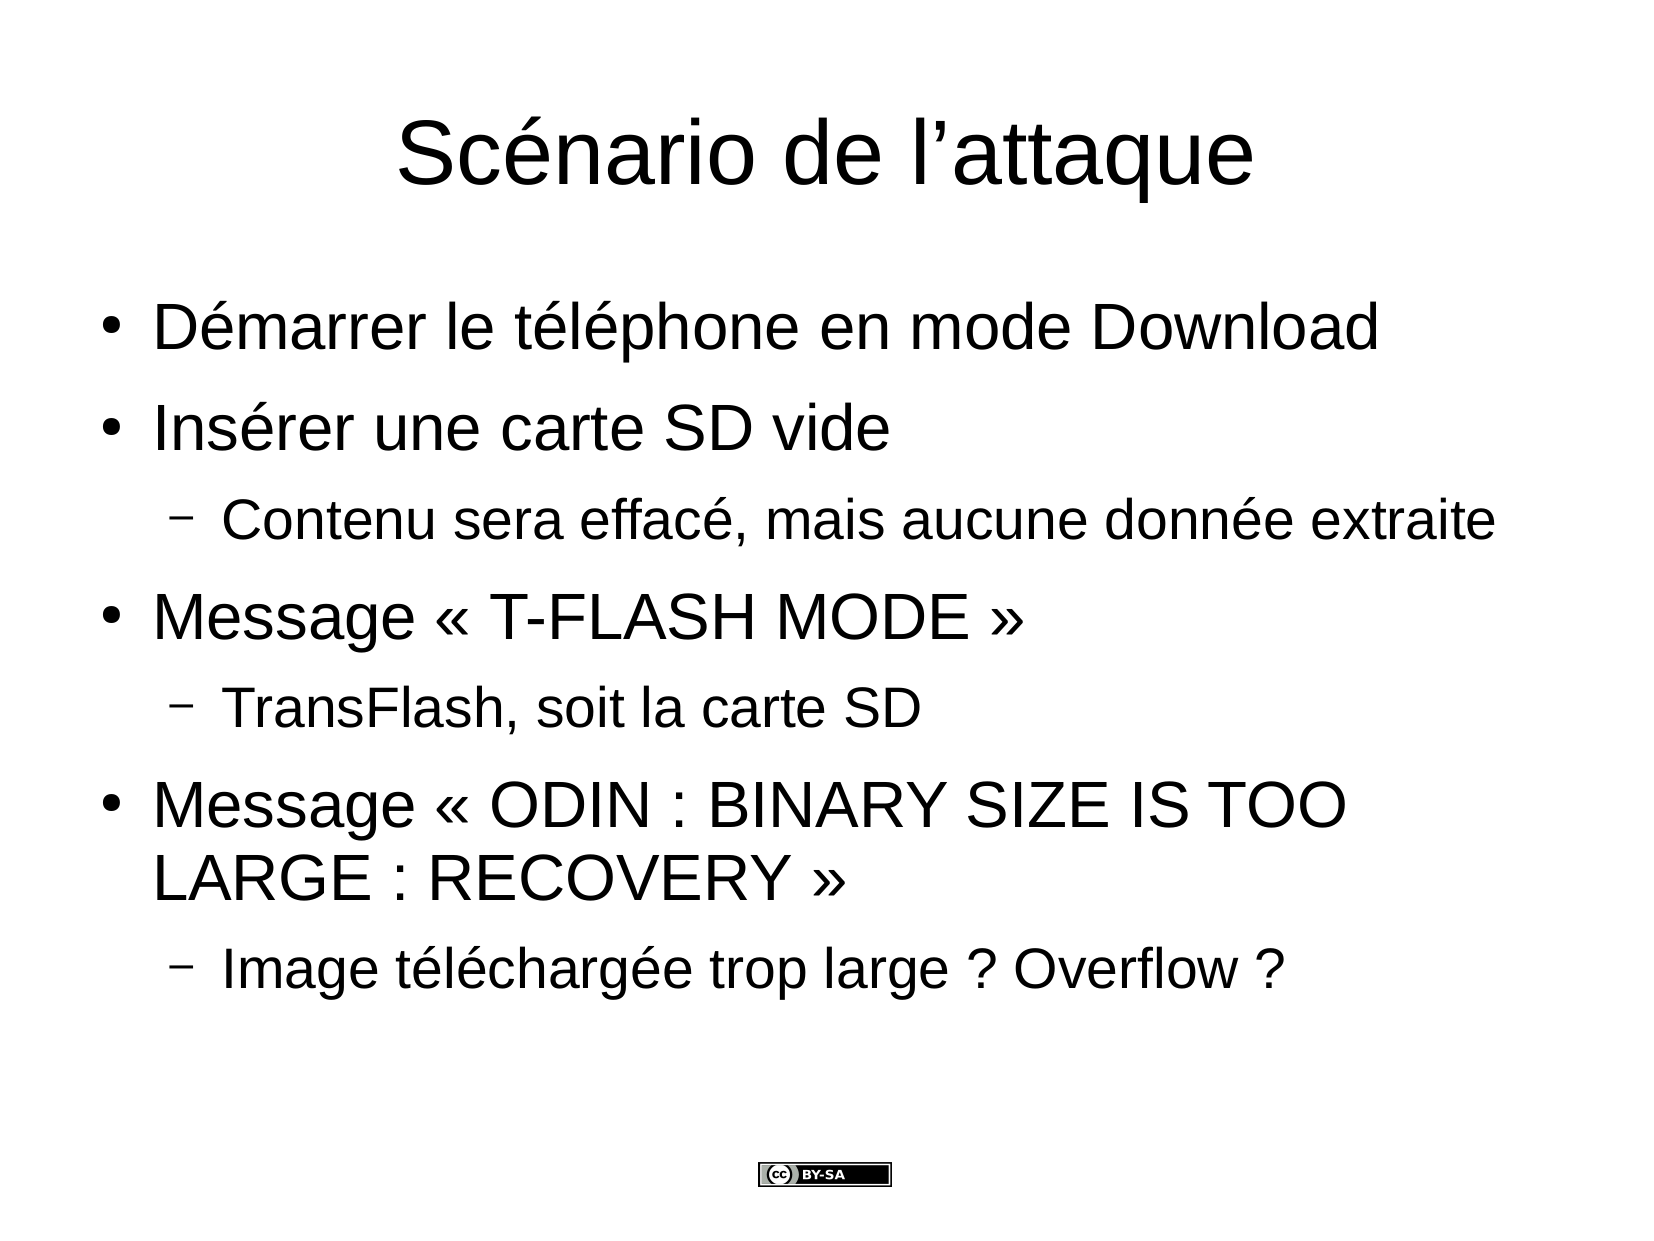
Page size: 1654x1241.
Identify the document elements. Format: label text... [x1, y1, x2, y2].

list Démarrer le téléphone en mode Download Insérer une carte SD vide Contenu sera effacé, mais aucune donnée extraite Message « T-FLASH MODE » TransFlash, soit la carte SD Message « ODIN : BINARY SIZE IS TOO LARGE : RECOVERY » Image téléchargée trop large ? Overflow ? [82, 290, 1571, 1010]
picture [758, 1162, 892, 1187]
title Scénario de l’attaque [82, 49, 1571, 257]
